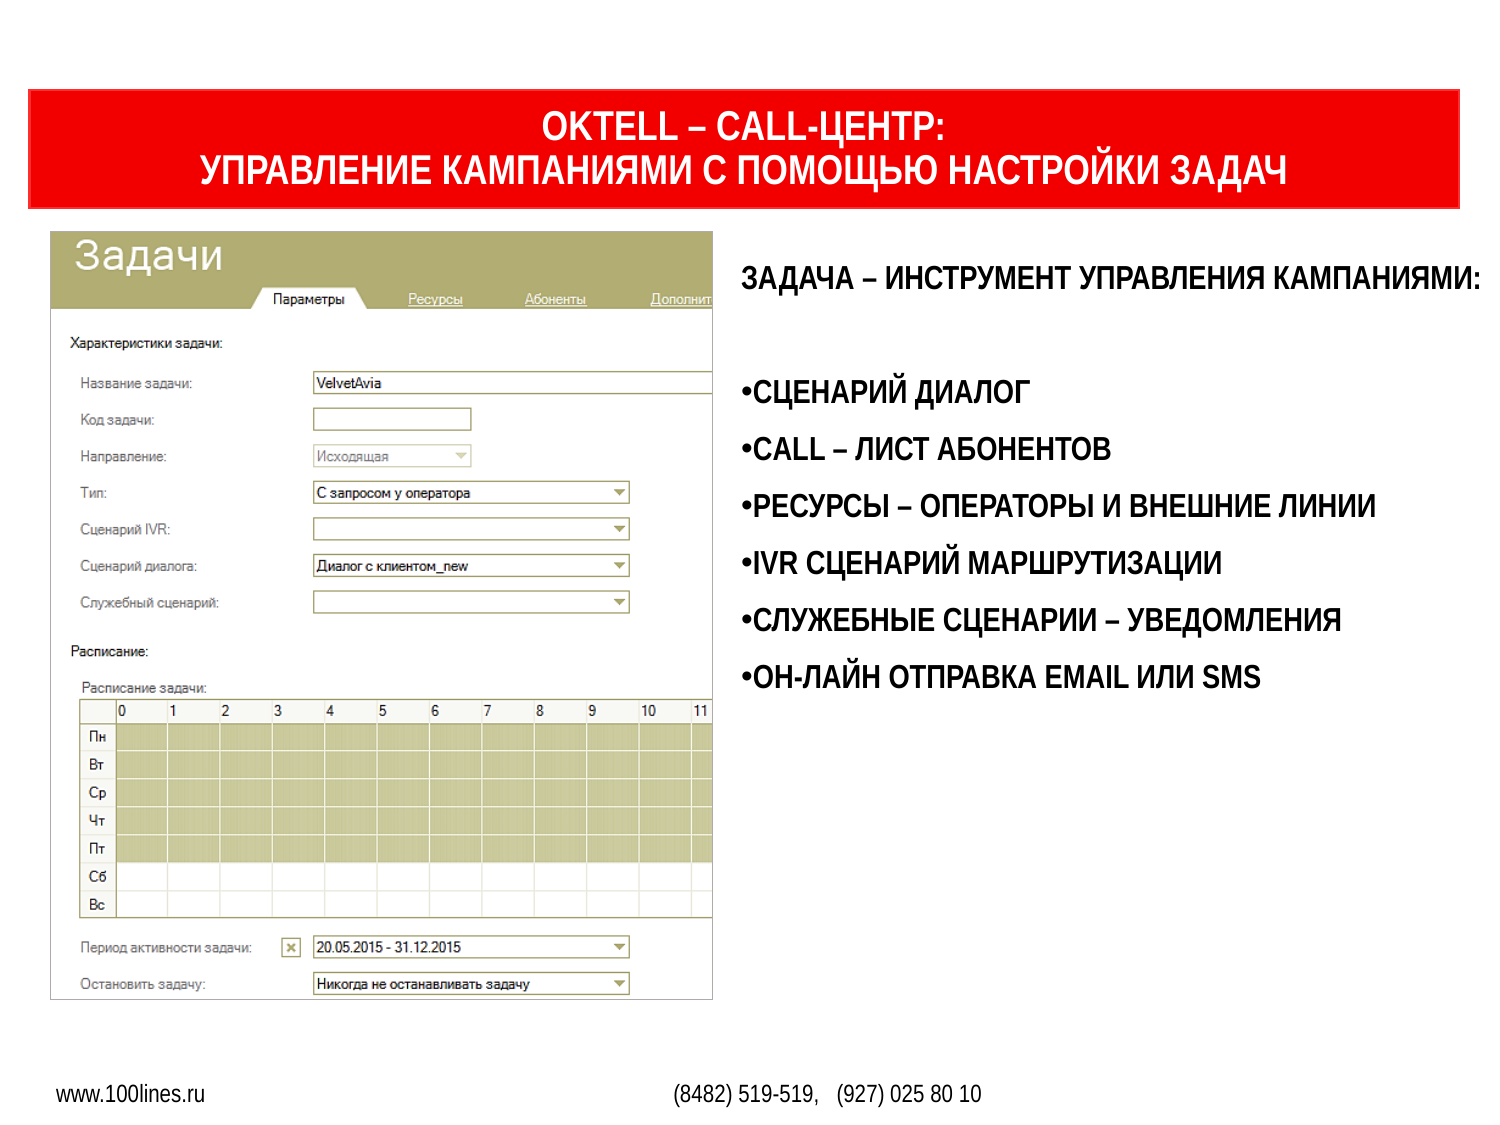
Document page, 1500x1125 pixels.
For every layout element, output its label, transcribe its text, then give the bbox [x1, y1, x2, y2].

text_box www.100lines.ru (8482) 519-519, (927) 025 80 10 [41, 1070, 1459, 1103]
picture [50, 231, 713, 1000]
text_box OKTELL – CALL-ЦЕНТР: УПРАВЛЕНИЕ КАМПАНИЯМИ С ПОМОЩЬЮ НАСТРОЙКИ ЗАДАЧ [29, 89, 1459, 209]
text_box ЗАДАЧА – ИНСТРУМЕНТ УПРАВЛЕНИЯ КАМПАНИЯМИ: СЦЕНАРИЙ ДИАЛОГ CALL – ЛИСТ АБОНЕНТОВ РЕСУРСЫ – ОПЕРАТОРЫ И ВНЕШНИЕ ЛИНИИ IVR СЦЕНАРИЙ МАРШРУТИЗАЦИИ СЛУЖЕБНЫЕ СЦЕНАРИИ – УВЕДОМЛЕНИЯ ОН-ЛАЙН ОТПРАВКА EMAIL ИЛИ SMS [726, 231, 1500, 703]
